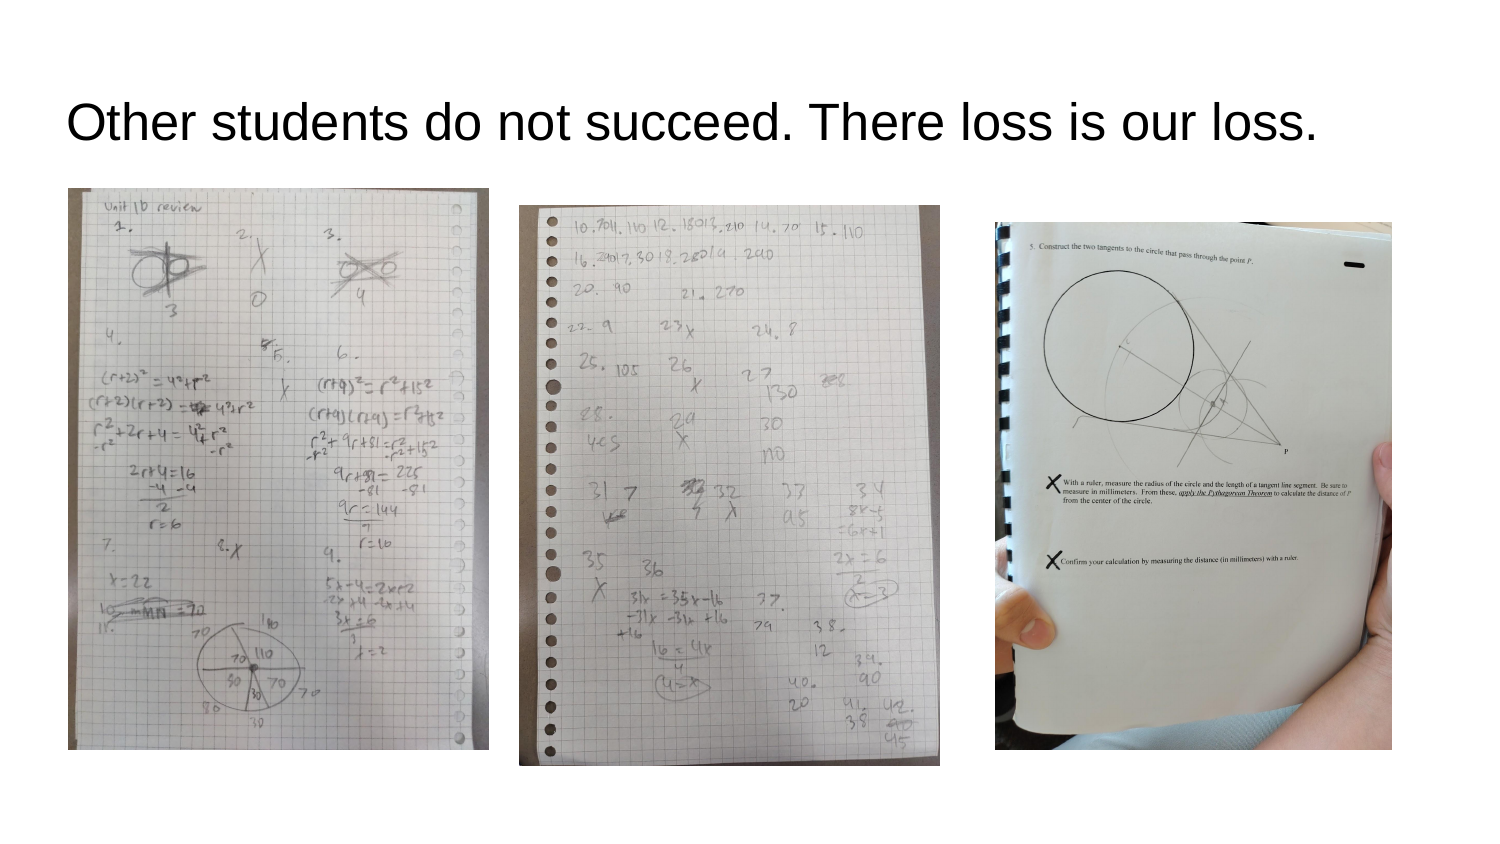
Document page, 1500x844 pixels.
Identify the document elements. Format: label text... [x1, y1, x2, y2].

title Other students do not succeed. There loss is our loss. [51, 72, 1449, 167]
picture [995, 222, 1392, 750]
picture [68, 188, 489, 750]
picture [519, 205, 940, 766]
